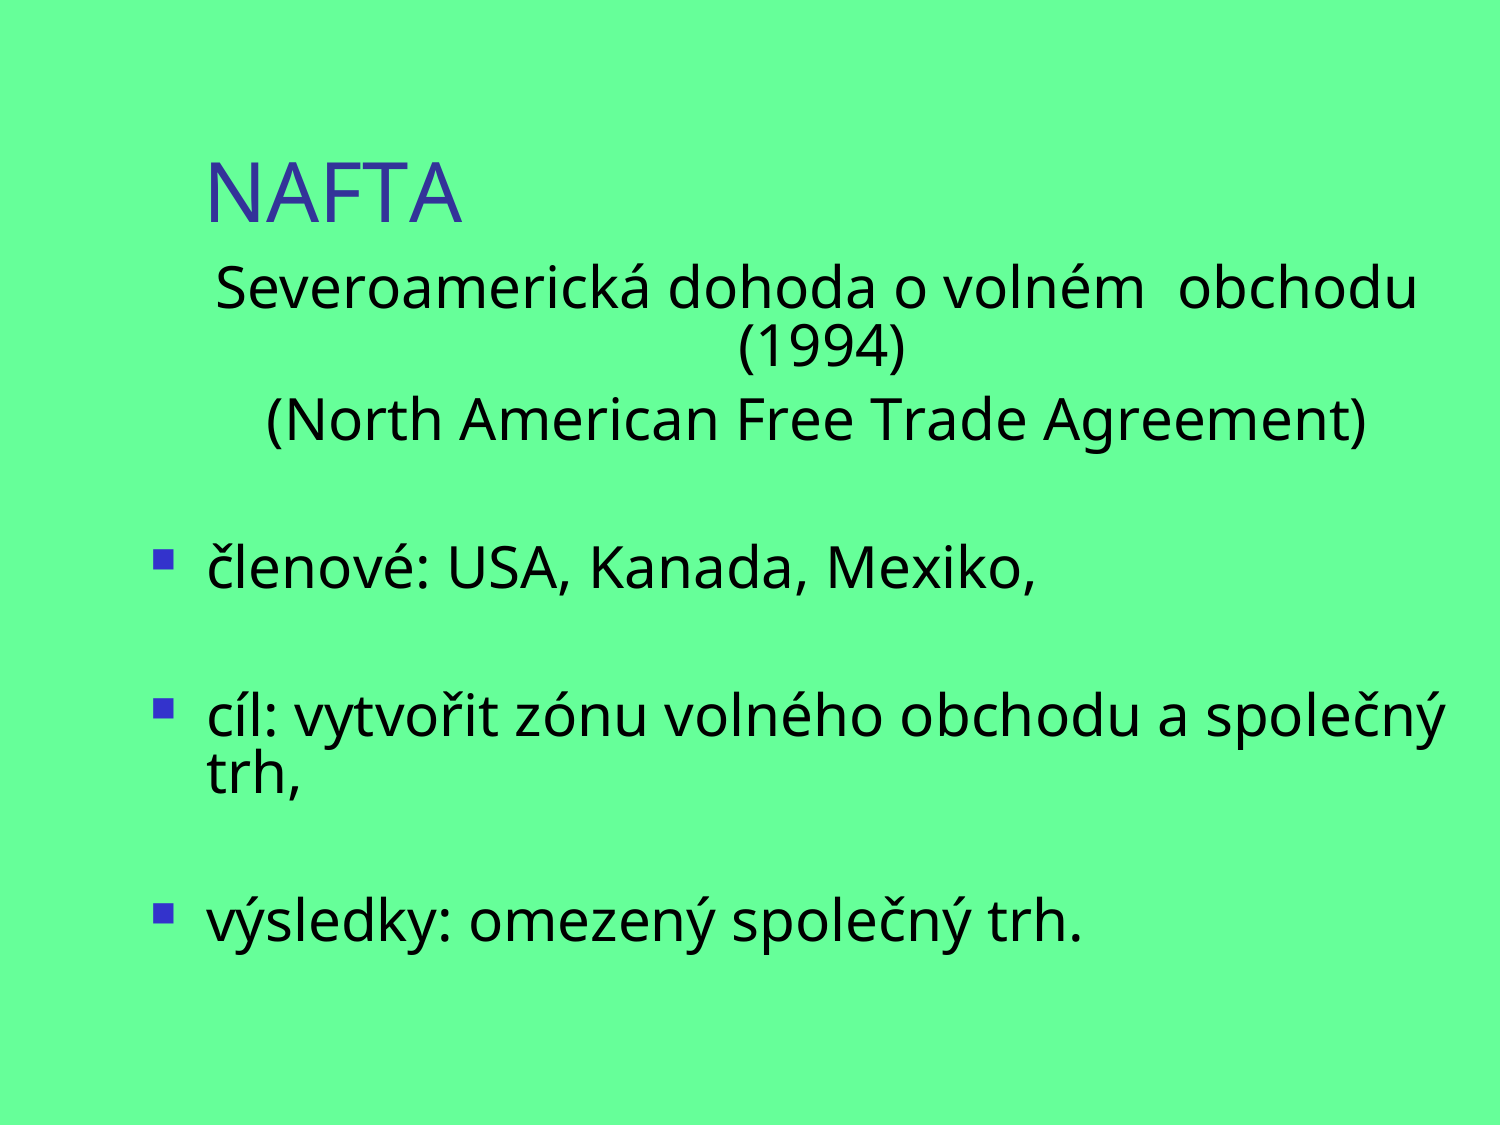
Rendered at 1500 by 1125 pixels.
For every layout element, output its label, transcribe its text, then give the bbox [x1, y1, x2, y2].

title NAFTA [188, 7, 1467, 248]
list Severoamerická dohoda o volném obchodu (1994) (North American Free Trade Agreement) členové: USA, Kanada, Mexiko, cíl: vytvořit zónu volného obchodu a společný trh, výsledky: omezený společný trh. [135, 255, 1469, 1027]
